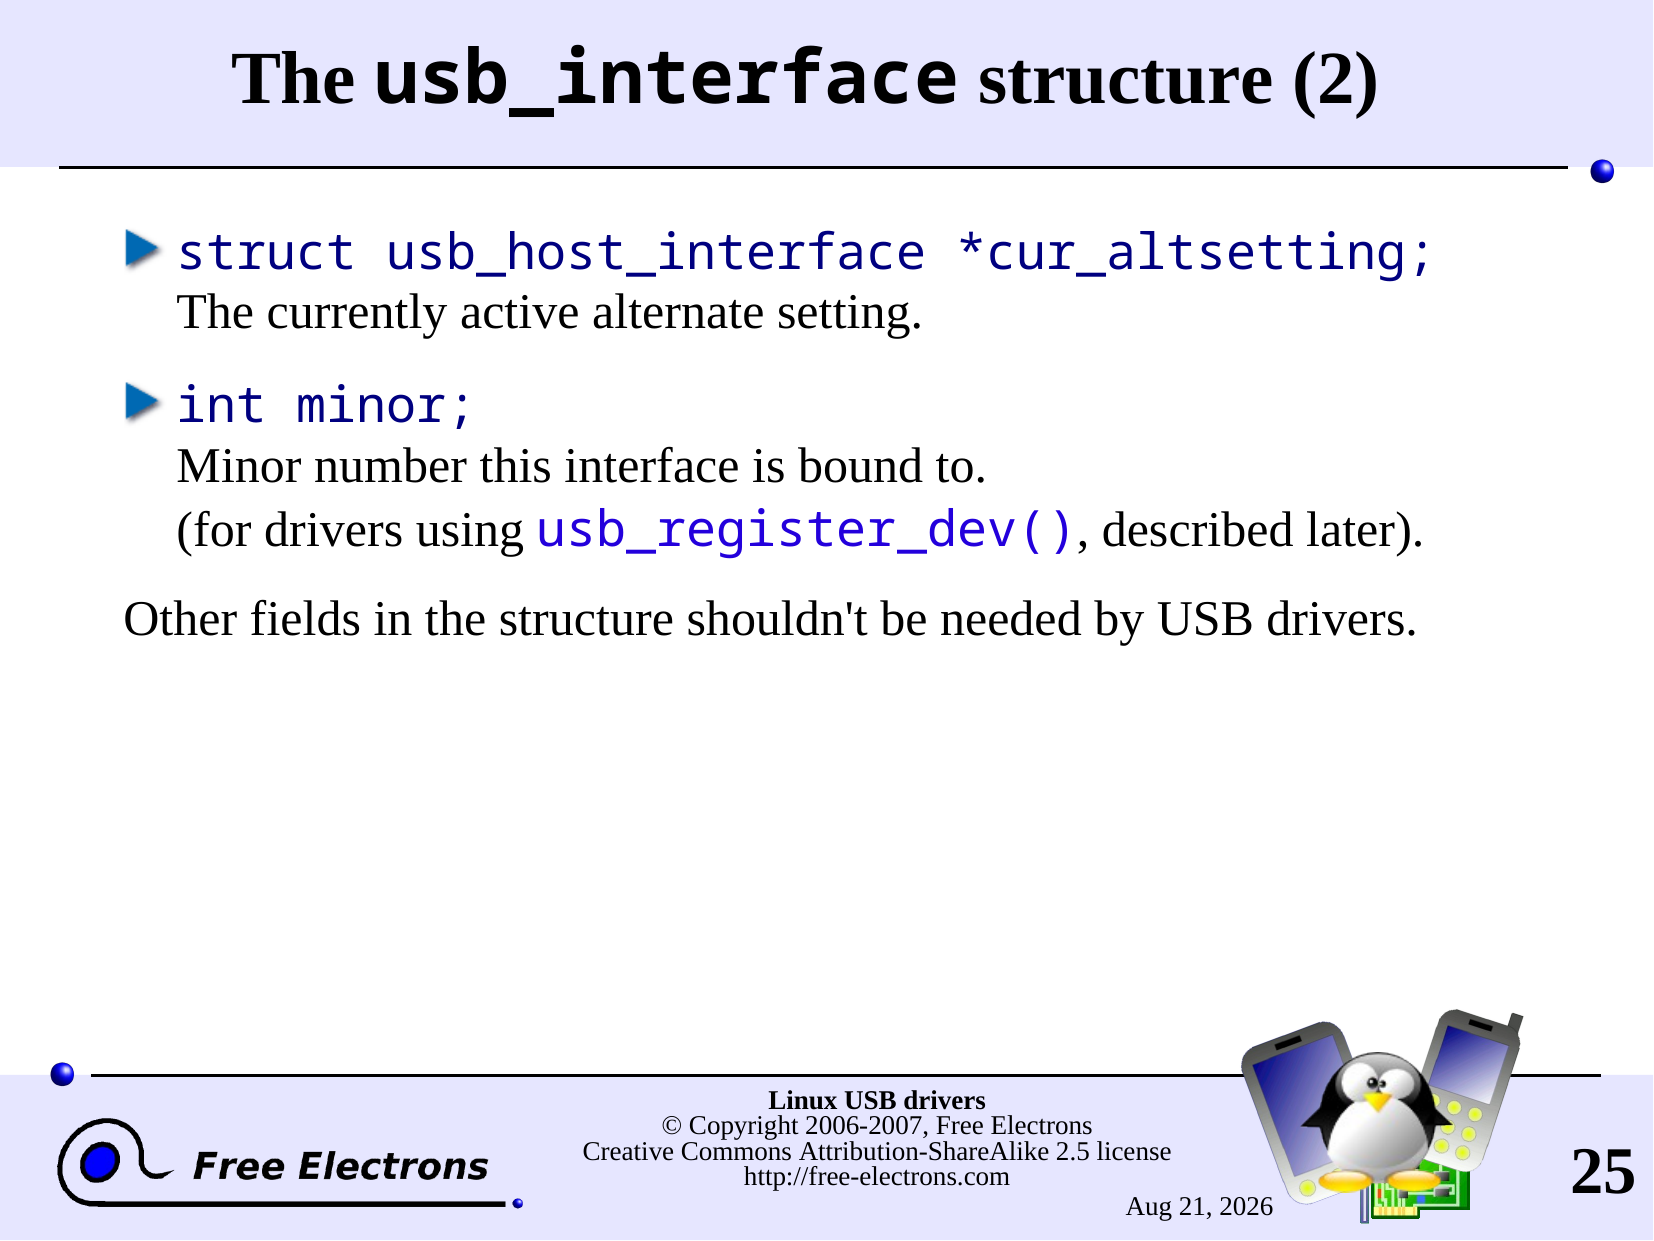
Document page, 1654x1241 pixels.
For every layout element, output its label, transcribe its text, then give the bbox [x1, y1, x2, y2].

picture [50, 1107, 527, 1216]
title The usb_interface structure (2) [60, 25, 1551, 124]
list struct usb_host_interface *cur_altsetting; The currently active alternate setting. int minor; Minor number this interface is bound to. (for drivers using usb_register_dev(), described later). Other fields in the structure shouldn't be needed by USB drivers. [105, 216, 1518, 1066]
picture [1231, 1007, 1538, 1241]
